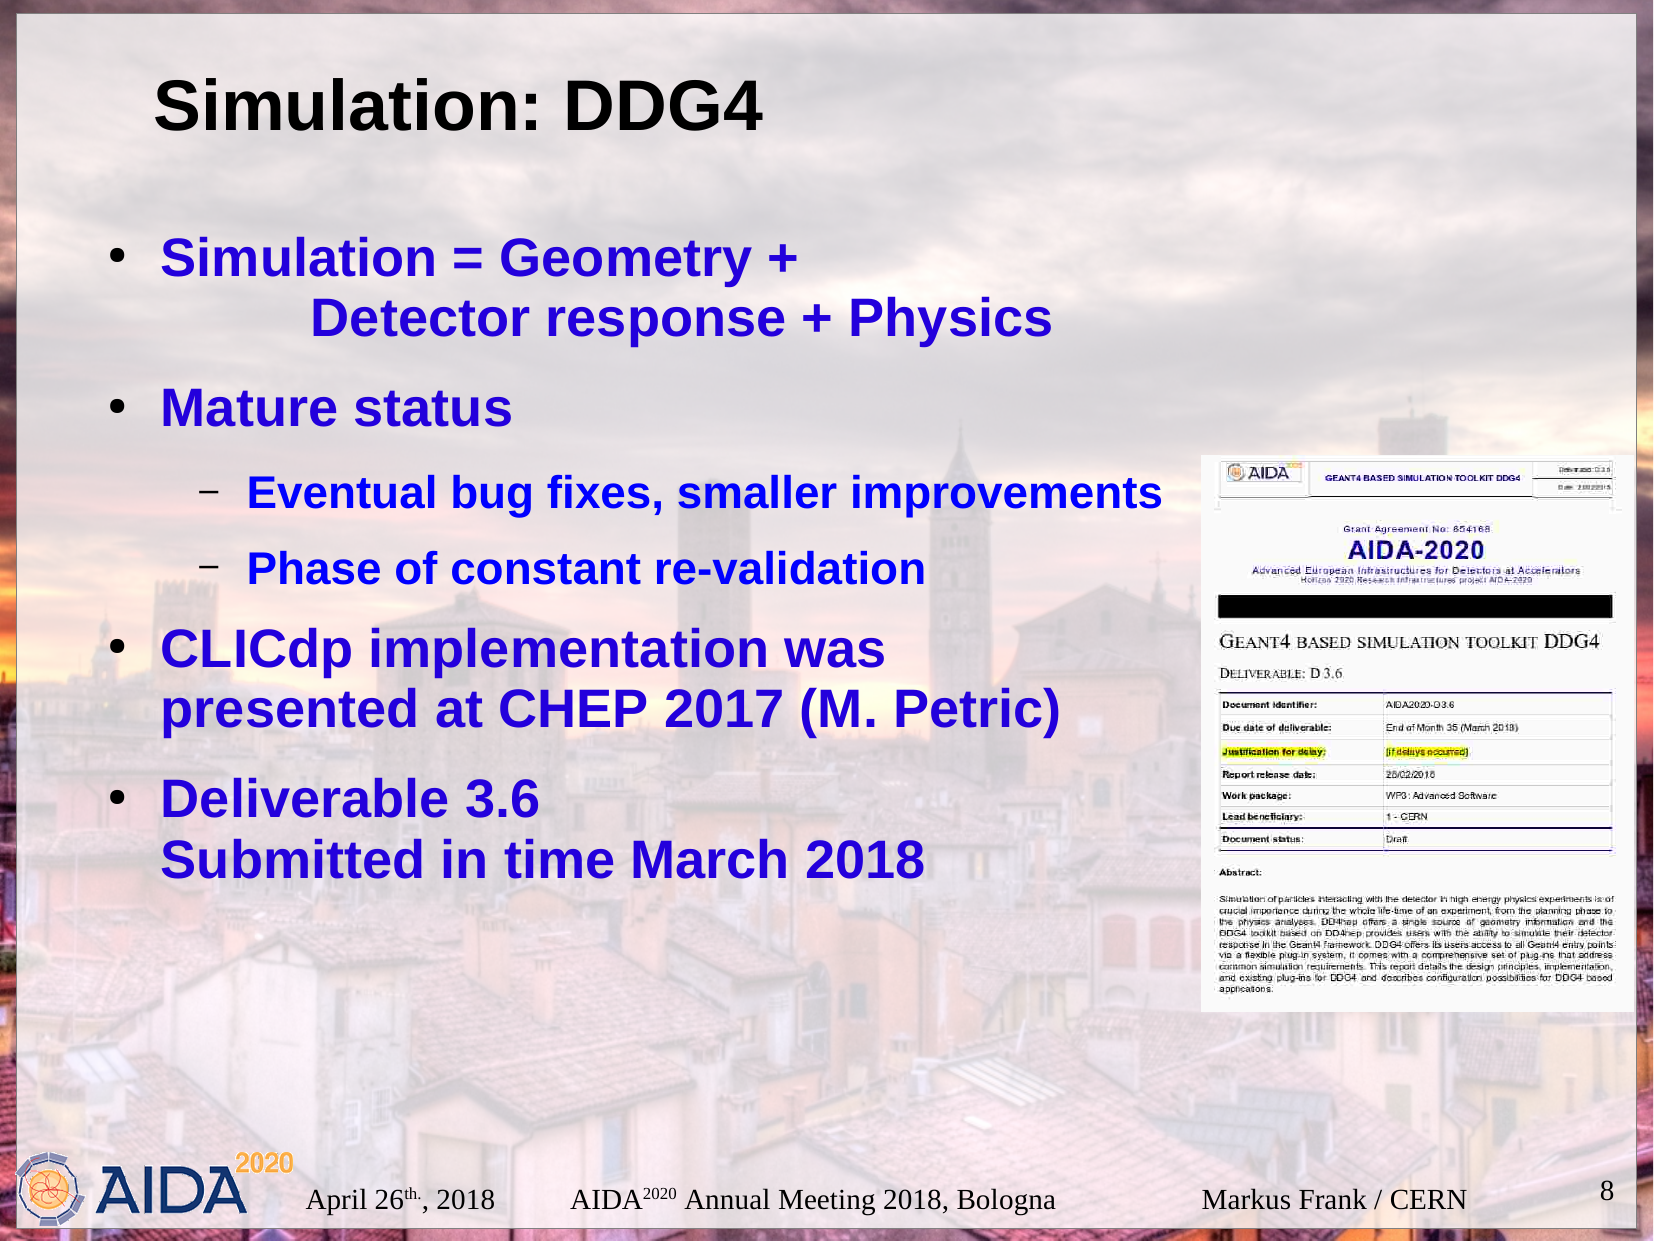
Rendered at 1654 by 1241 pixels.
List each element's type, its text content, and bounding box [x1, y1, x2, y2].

list Simulation = Geometry + Detector response + Physics Mature status Eventual bug fixes, smaller improvements Phase of constant re-validation CLICdp implementation was presented at CHEP 2017 (M. Petric) Deliverable 3.6 Submitted in time March 2018 [89, 227, 1635, 1151]
picture [0, 0, 1654, 1241]
title Simulation: DDG4 [82, 19, 1535, 191]
